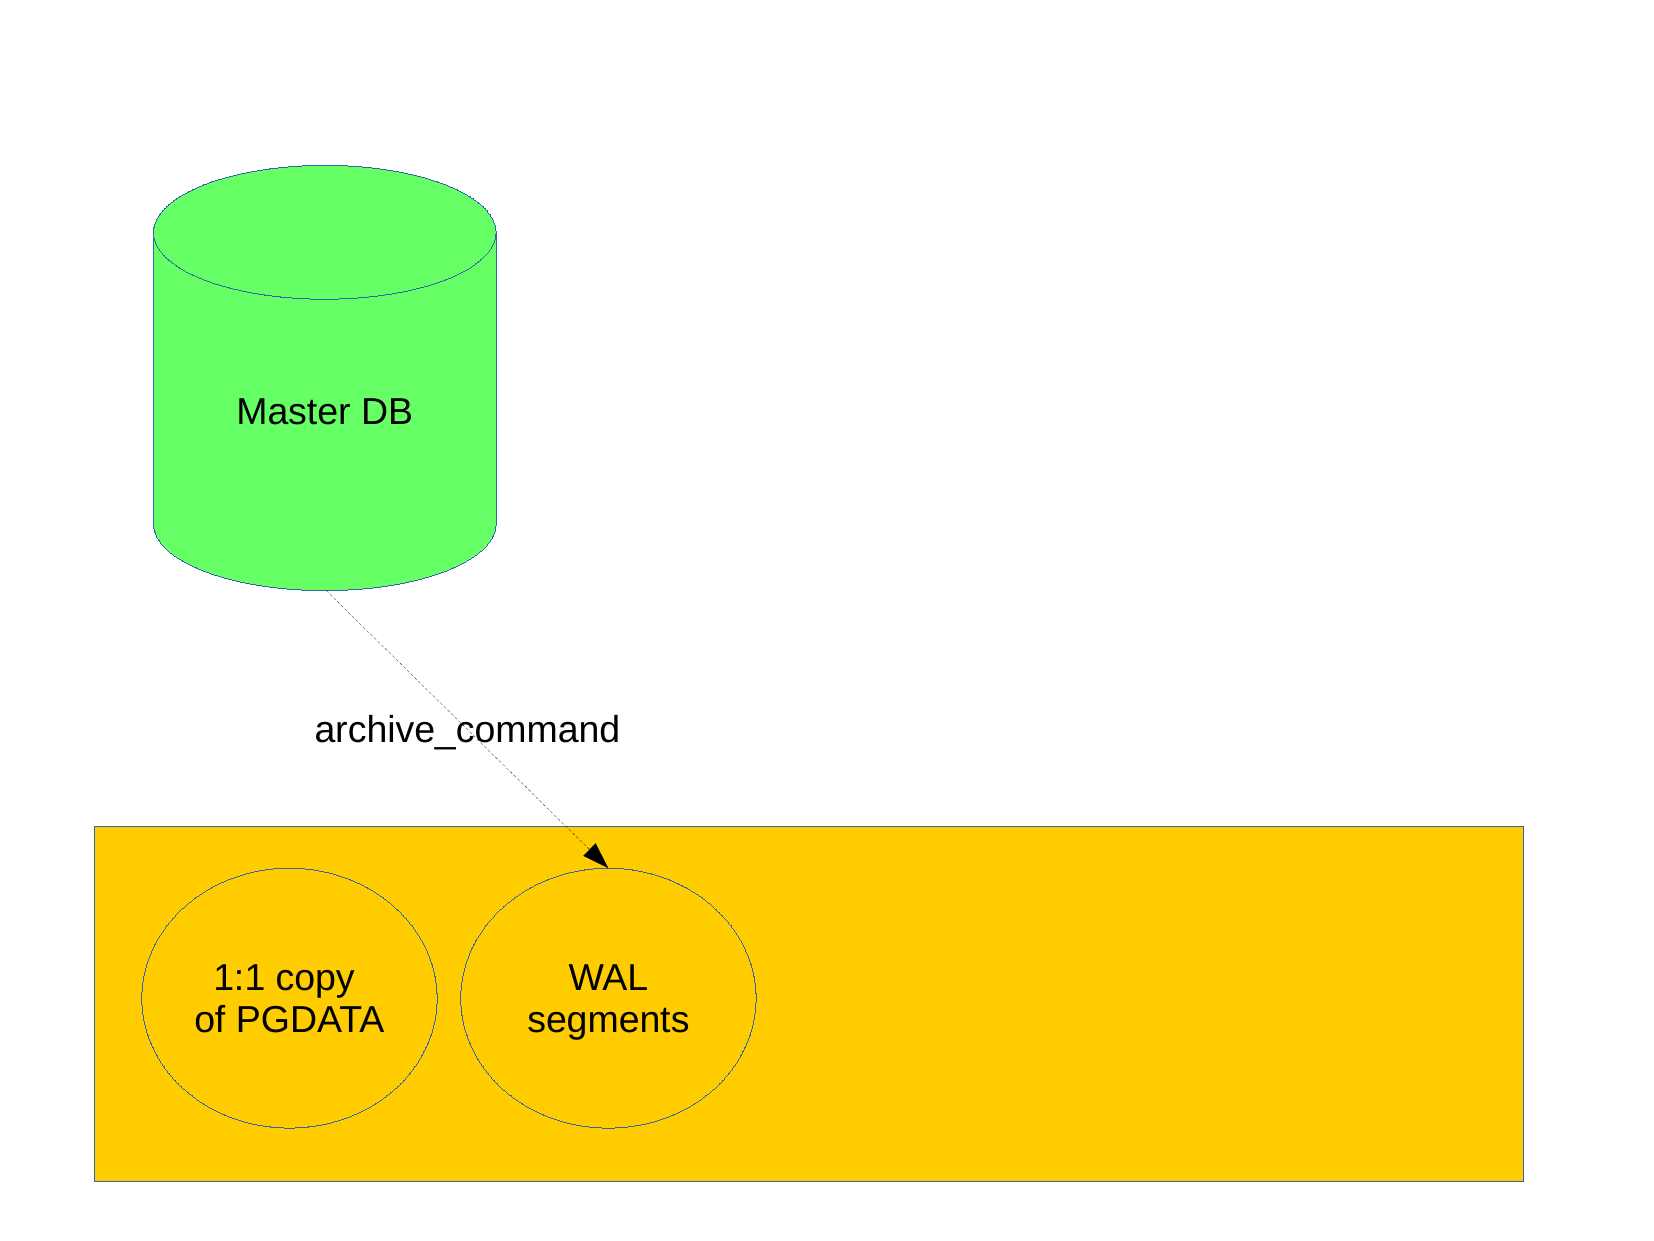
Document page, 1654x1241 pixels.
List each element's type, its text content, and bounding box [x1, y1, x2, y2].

text_box Master DB [153, 165, 497, 591]
text_box 1:1 copy of PGDATA [141, 868, 438, 1129]
text_box WAL segments [460, 868, 757, 1129]
text_box [94, 826, 1524, 1182]
